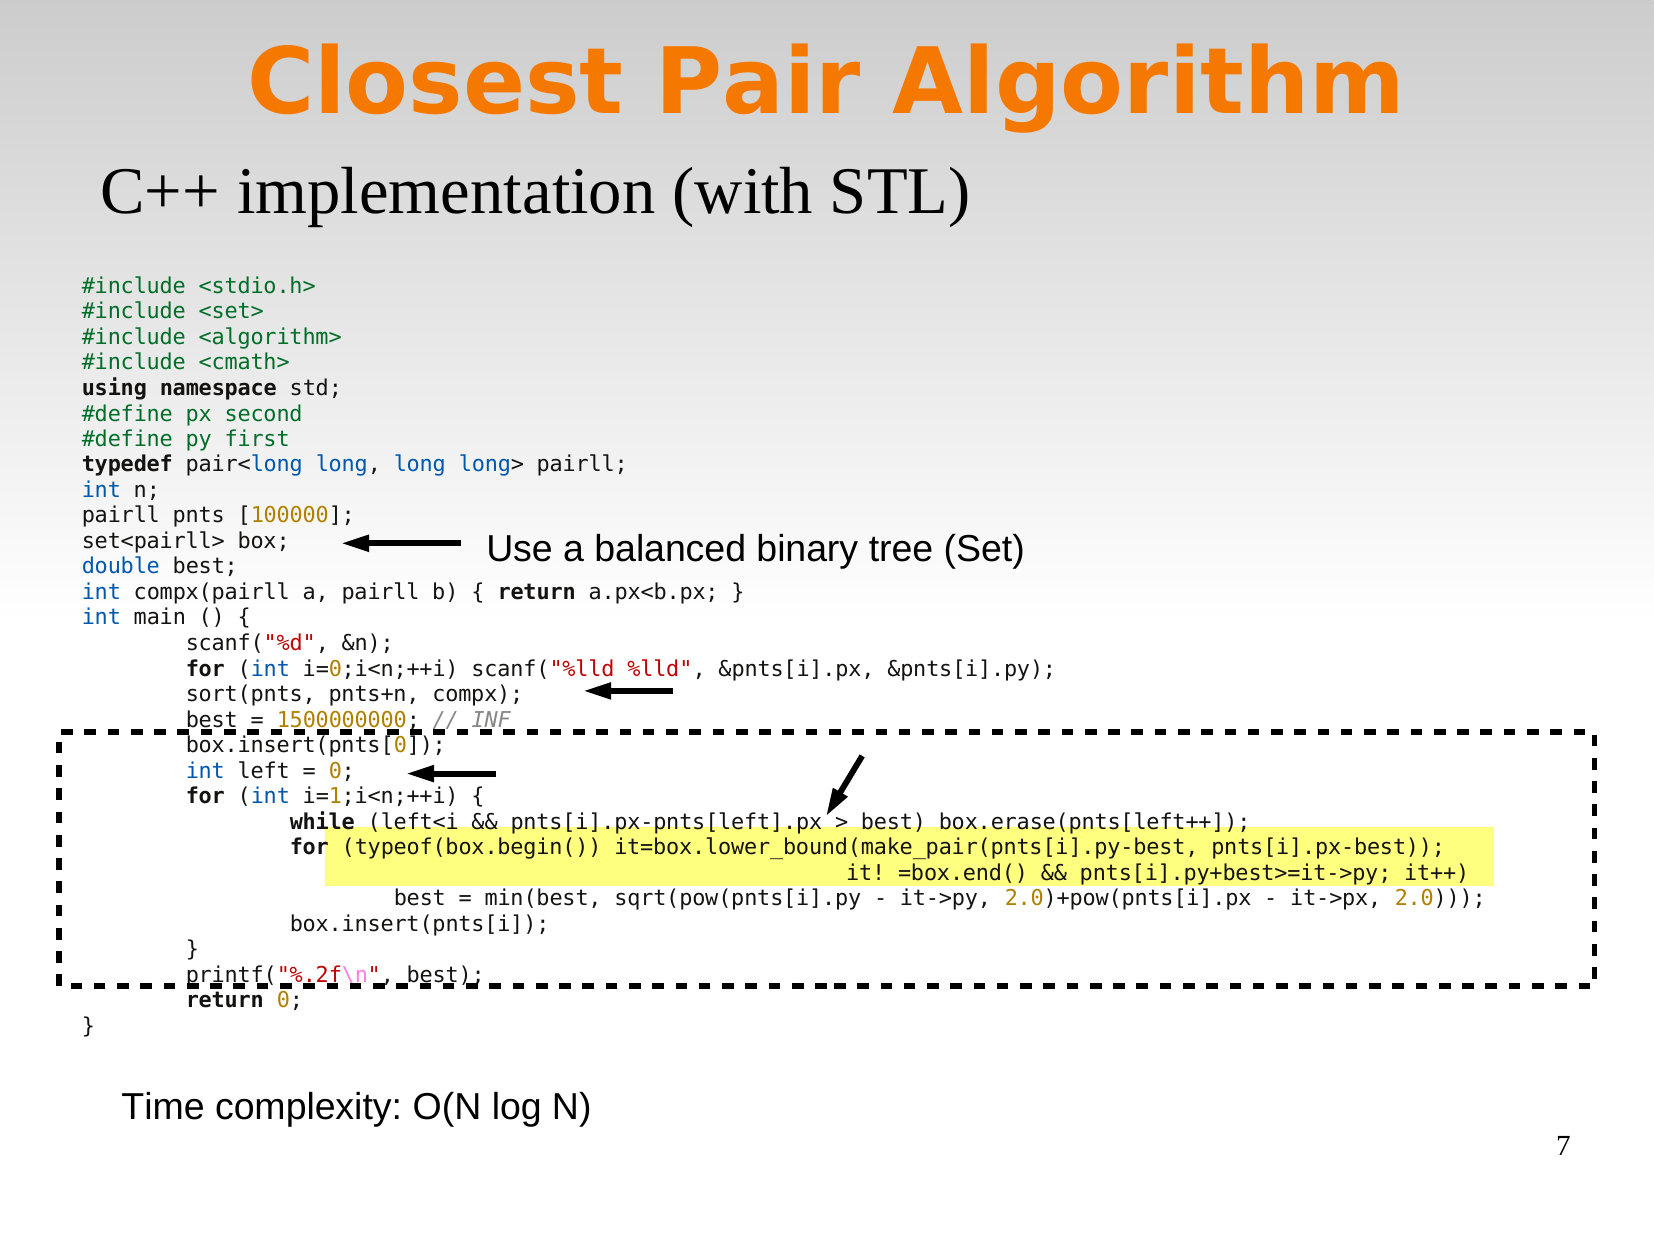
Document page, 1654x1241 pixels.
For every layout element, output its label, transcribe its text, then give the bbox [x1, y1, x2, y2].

title Closest Pair Algorithm [82, 0, 1571, 154]
text_box Time complexity: O(N log N) [109, 1080, 604, 1132]
list C++ implementation (with STL) [82, 154, 1571, 249]
text_box Use a balanced binary tree (Set) [471, 519, 1040, 577]
text_box #include <stdio.h> #include <set> #include <algorithm> #include <cmath> using namespace std; #define px second #define py first typedef pair<long long, long long> pairll; int n; pairll pnts [100000]; set<pairll> box; double best; int compx(pairll a, pairll b) { return a.px<b.px; } int main () { scanf("%d", &n); for (int i=0;i<n;++i) scanf("%lld %lld", &pnts[i].px, &pnts[i].py); sort(pnts, pnts+n, compx); best = 1500000000; // INF box.insert(pnts[0]); int left = 0; for (int i=1;i<n;++i) { while (left<i && pnts[i].px-pnts[left].px > best) box.erase(pnts[left++]); for (typeof(box.begin()) it=box.lower_bound(make_pair(pnts[i].py-best, pnts[i].px-best)); it! =box.end() && pnts[i].py+best>=it->py; it++) best = min(best, sqrt(pow(pnts[i].py - it->py, 2.0)+pow(pnts[i].px - it->px, 2.0))); box.insert(pnts[i]); } printf("%.2f\n", best); return 0; } [29, 265, 1607, 1046]
